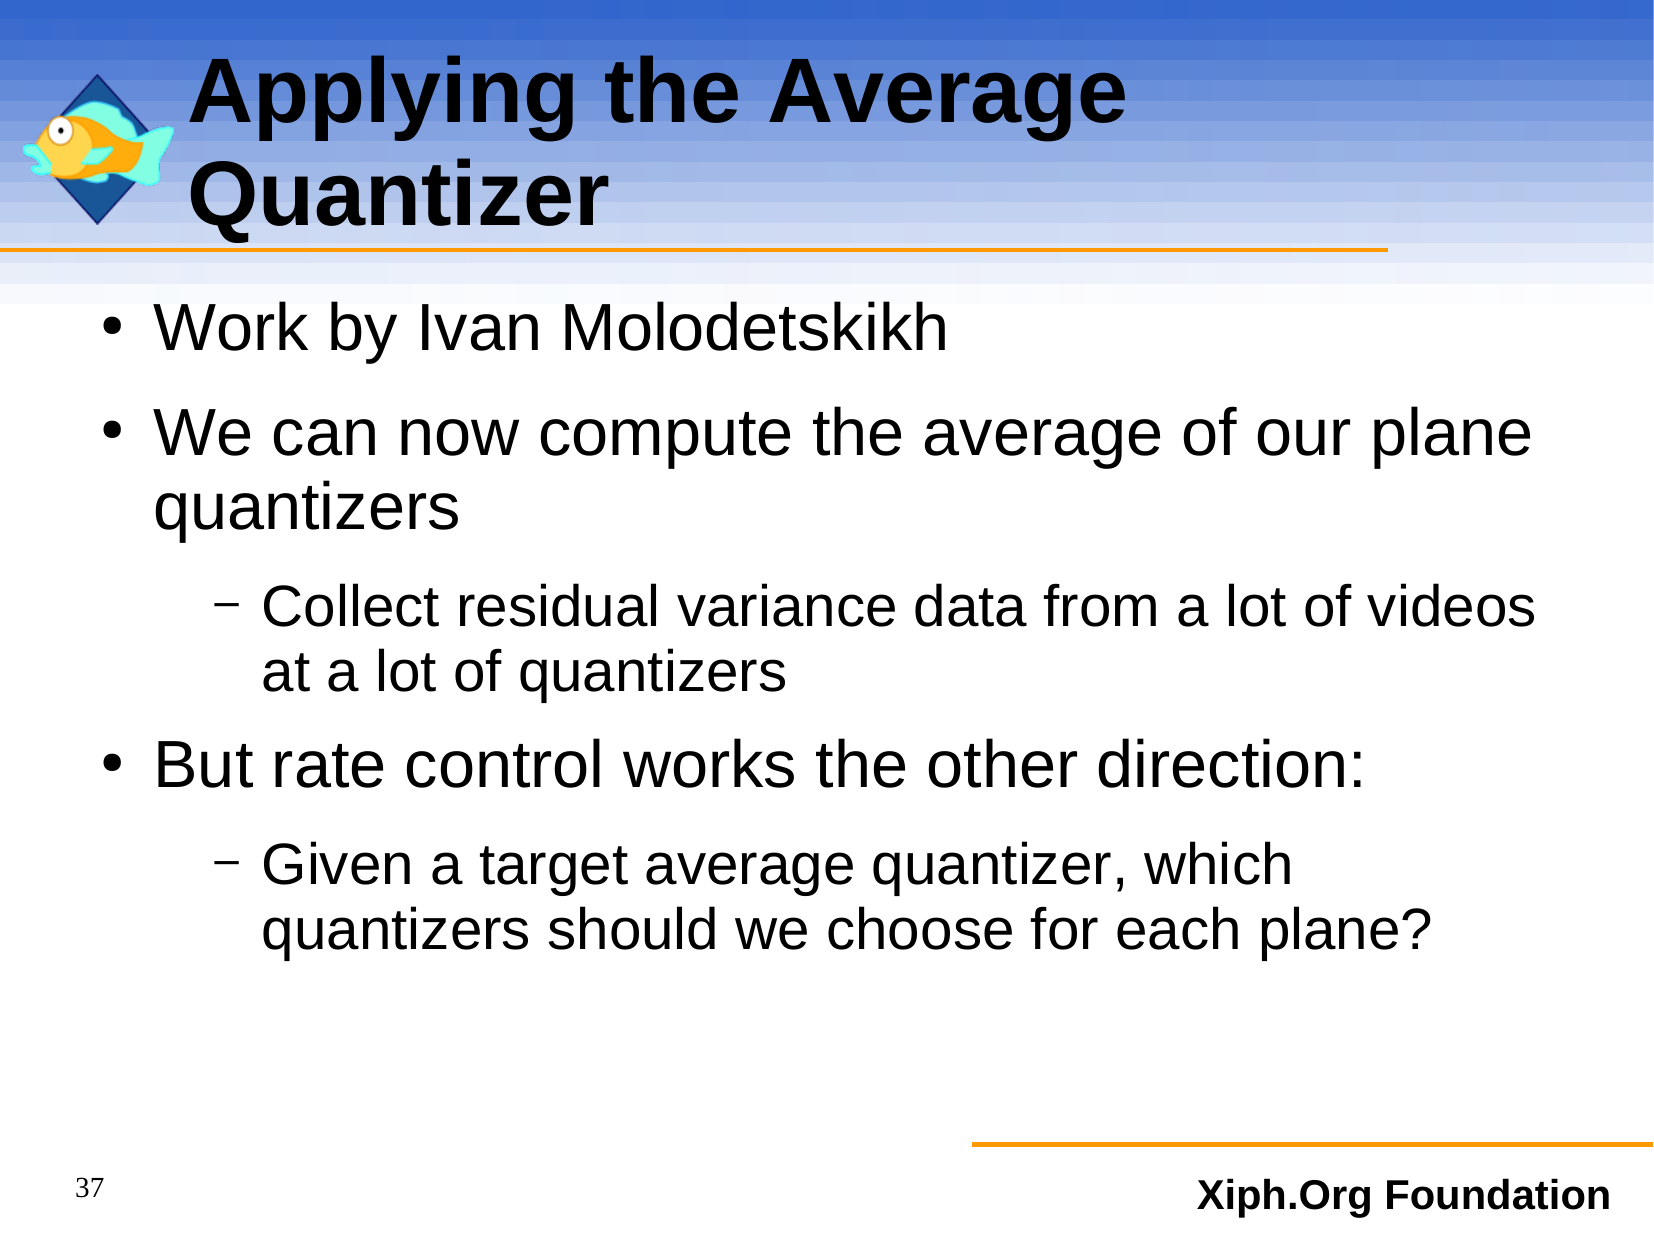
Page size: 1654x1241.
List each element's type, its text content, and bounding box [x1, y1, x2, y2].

list Work by Ivan Molodetskikh We can now compute the average of our plane quantizers Collect residual variance data from a lot of videos at a lot of quantizers But rate control works the other direction: Given a target average quantizer, which quantizers should we choose for each plane? [82, 290, 1571, 1010]
title Applying the Average Quantizer [187, 37, 1571, 245]
picture [0, 0, 1654, 1241]
